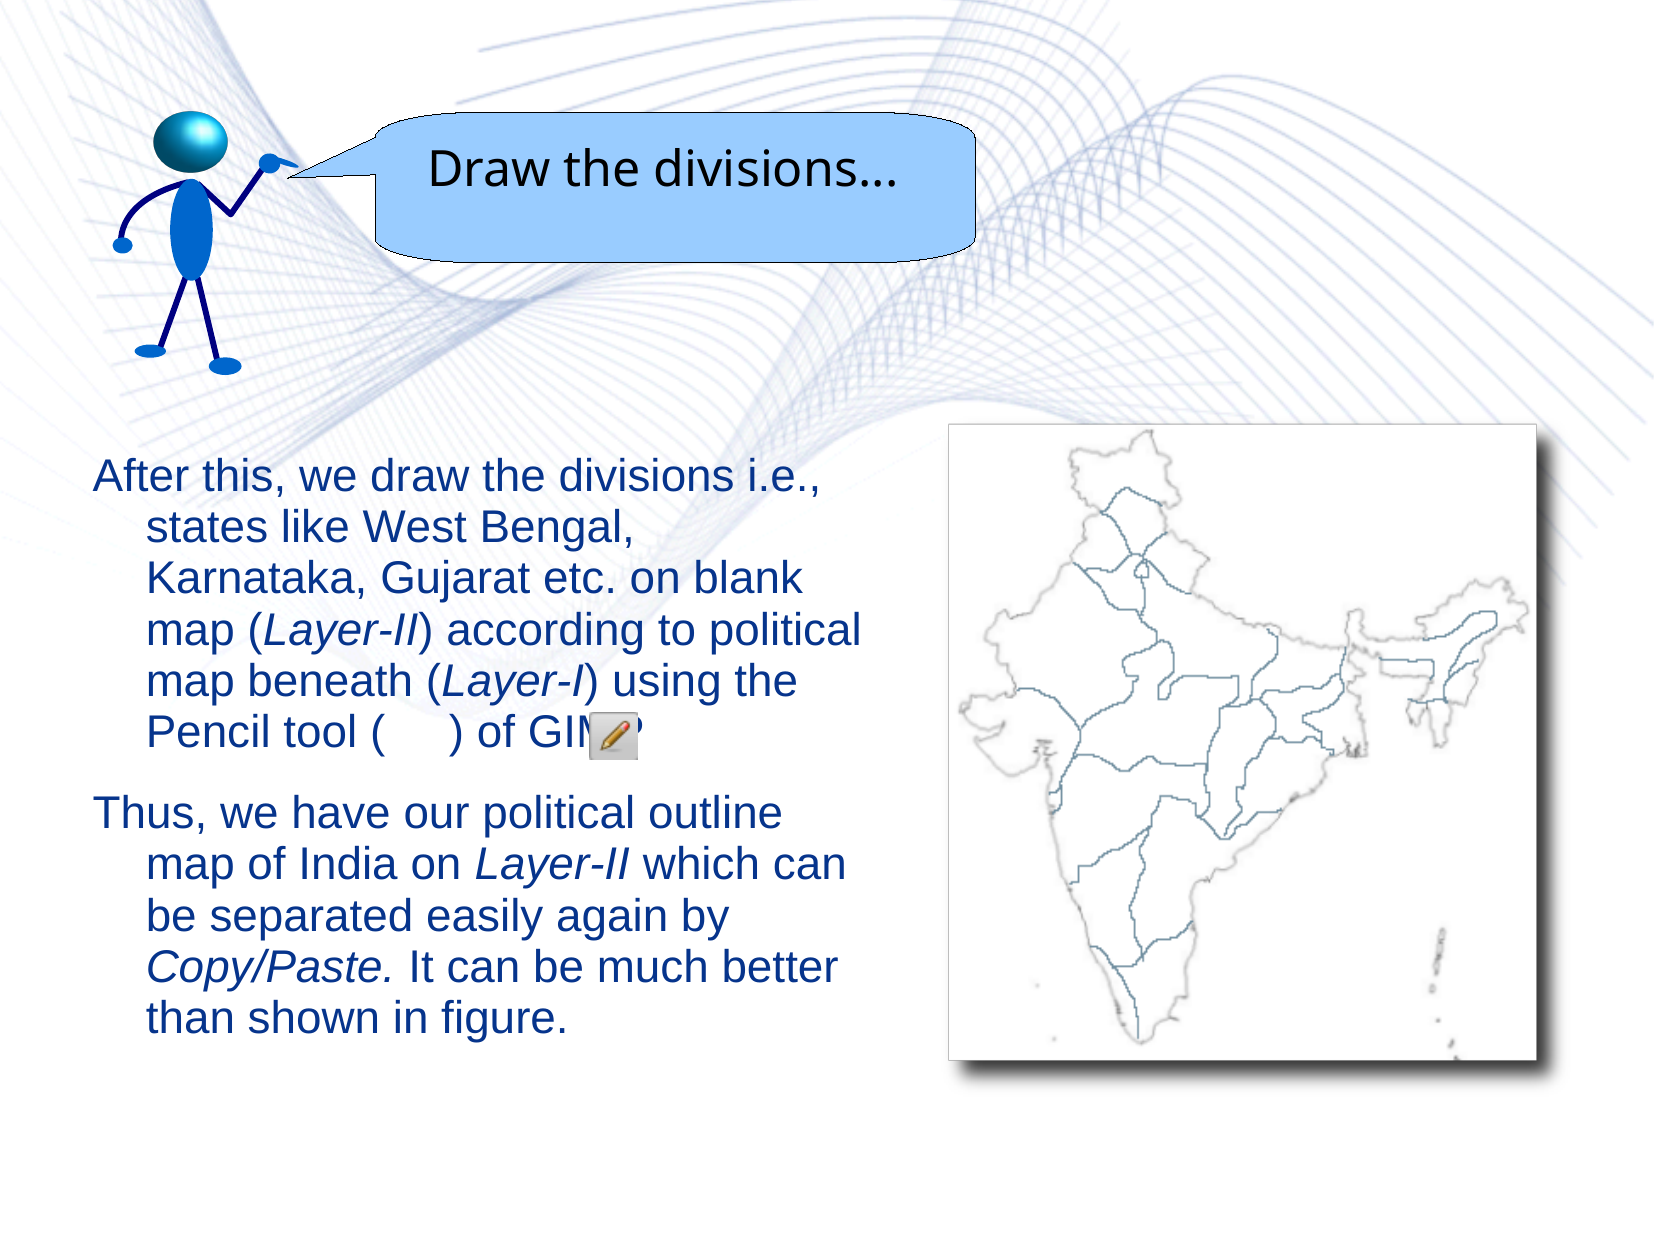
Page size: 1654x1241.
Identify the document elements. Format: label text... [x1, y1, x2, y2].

text_box Draw the divisions... [412, 125, 976, 263]
text_box [287, 112, 962, 257]
list After this, we draw the divisions i.e., states like West Bengal, Karnataka, Gujarat etc. on blank map (Layer-II) according to political map beneath (Layer-I) using the Pencil tool ( ) of GIMP Thus, we have our political outline map of India on Layer-II which can be separated easily again by Copy/Paste. It can be much better than shown in figure. [75, 450, 863, 1088]
text_box [258, 153, 299, 174]
text_box [112, 237, 133, 254]
text_box [208, 357, 242, 376]
text_box [170, 178, 213, 281]
picture [0, 0, 1654, 1241]
text_box [134, 344, 167, 358]
